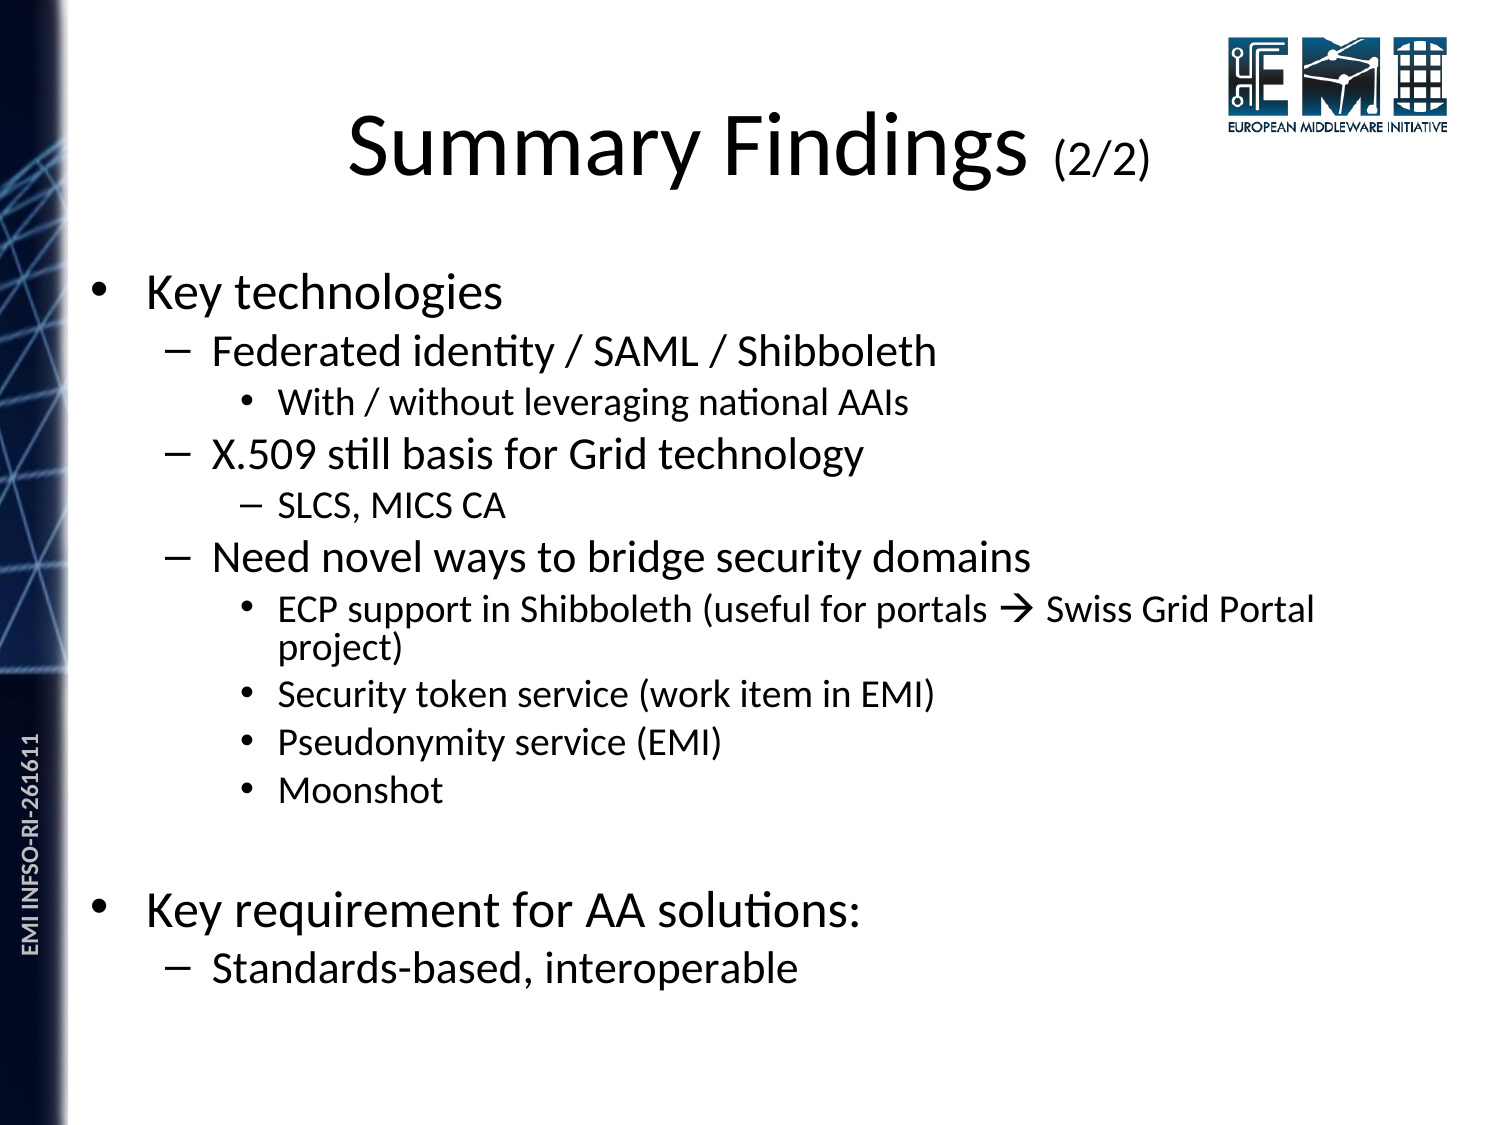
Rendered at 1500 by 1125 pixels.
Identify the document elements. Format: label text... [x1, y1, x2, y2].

picture [1179, 21, 1494, 153]
picture [0, 0, 76, 1125]
list Key technologies Federated identity / SAML / Shibboleth With / without leveraging national AAIs X.509 still basis for Grid technology SLCS, MICS CA Need novel ways to bridge security domains ECP support in Shibboleth (useful for portals  Swiss Grid Portal project) Security token service (work item in EMI) Pseudonymity service (EMI) Moonshot Key requirement for AA solutions: Standards-based, interoperable [75, 262, 1426, 1125]
title Summary Findings (2/2) [75, 45, 1426, 233]
